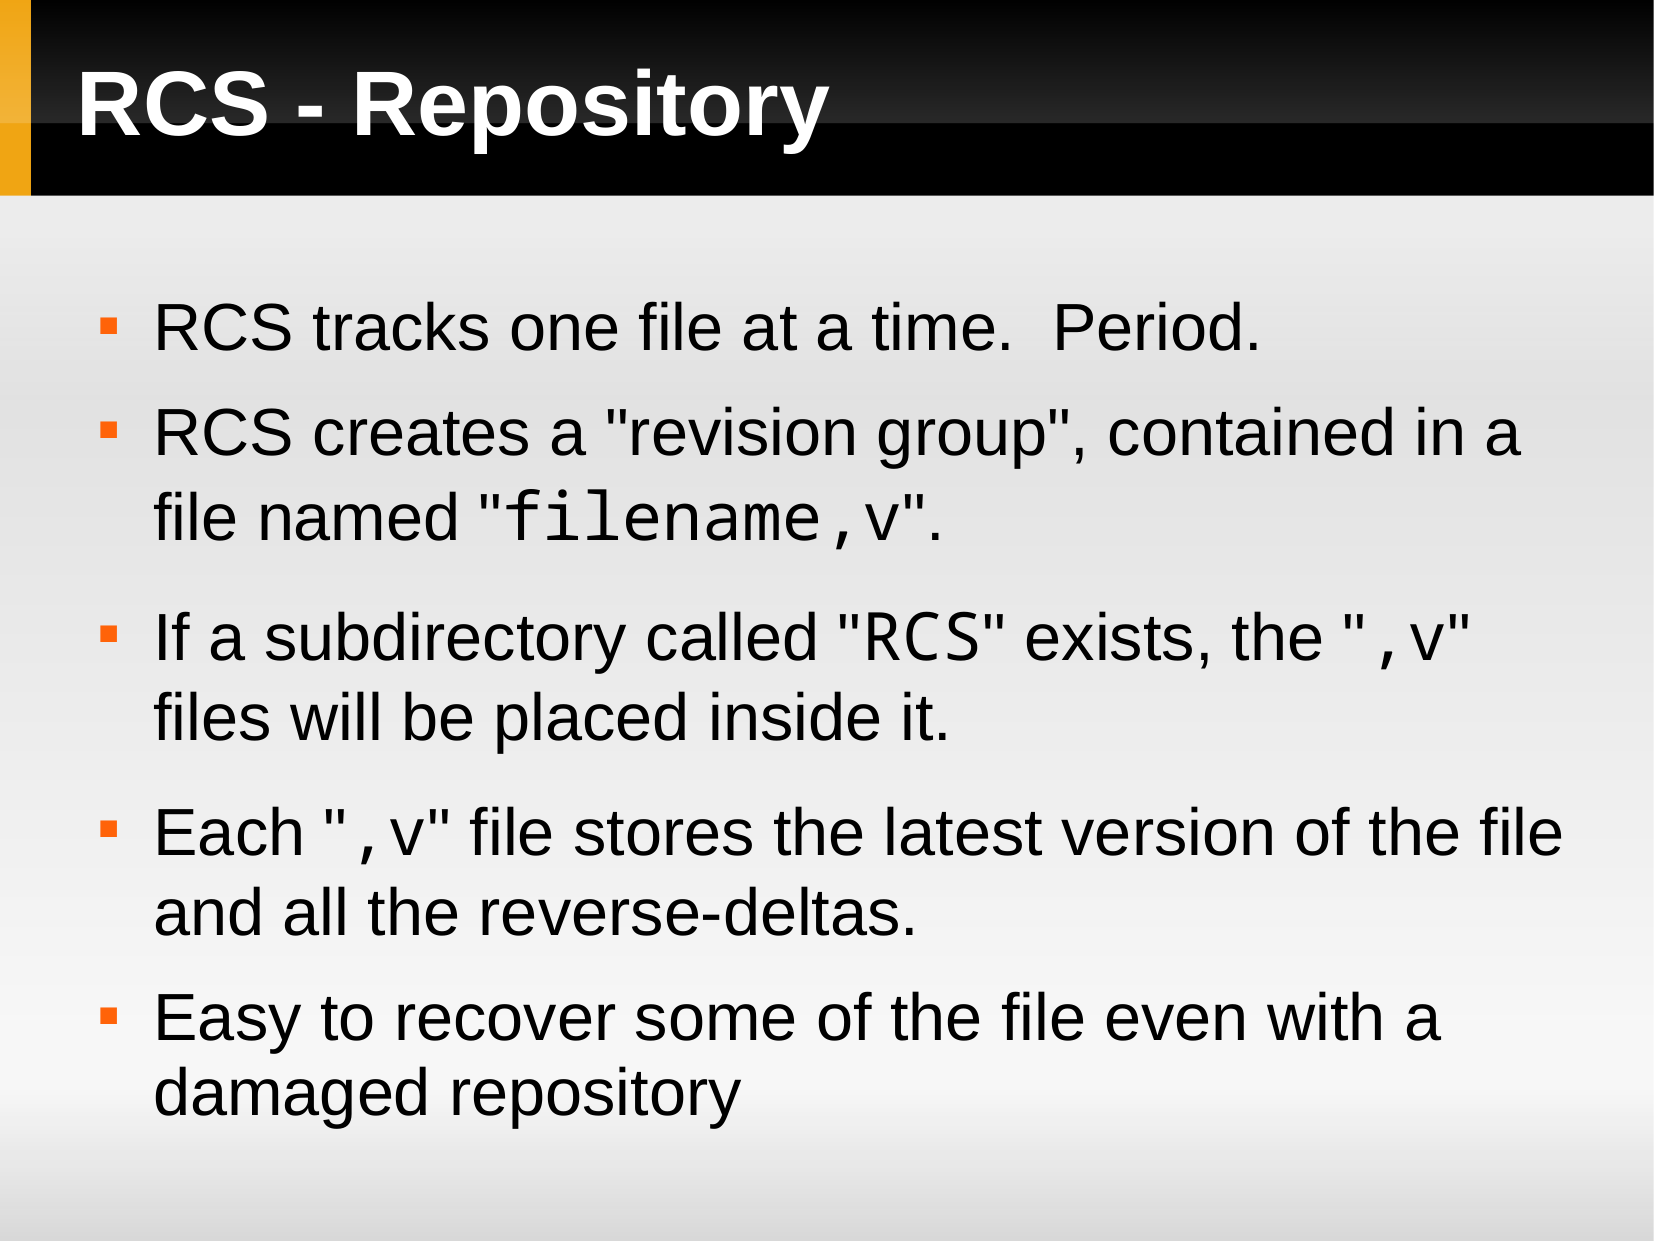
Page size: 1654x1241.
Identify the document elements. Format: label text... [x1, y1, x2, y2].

picture [0, 0, 1654, 1241]
title RCS - Repository [76, 0, 1565, 208]
list RCS tracks one file at a time. Period. RCS creates a "revision group", contained in a file named "filename,v". If a subdirectory called "RCS" exists, the ",v" files will be placed inside it. Each ",v" file stores the latest version of the file and all the reverse-deltas. Easy to recover some of the file even with a damaged repository [82, 290, 1571, 1109]
